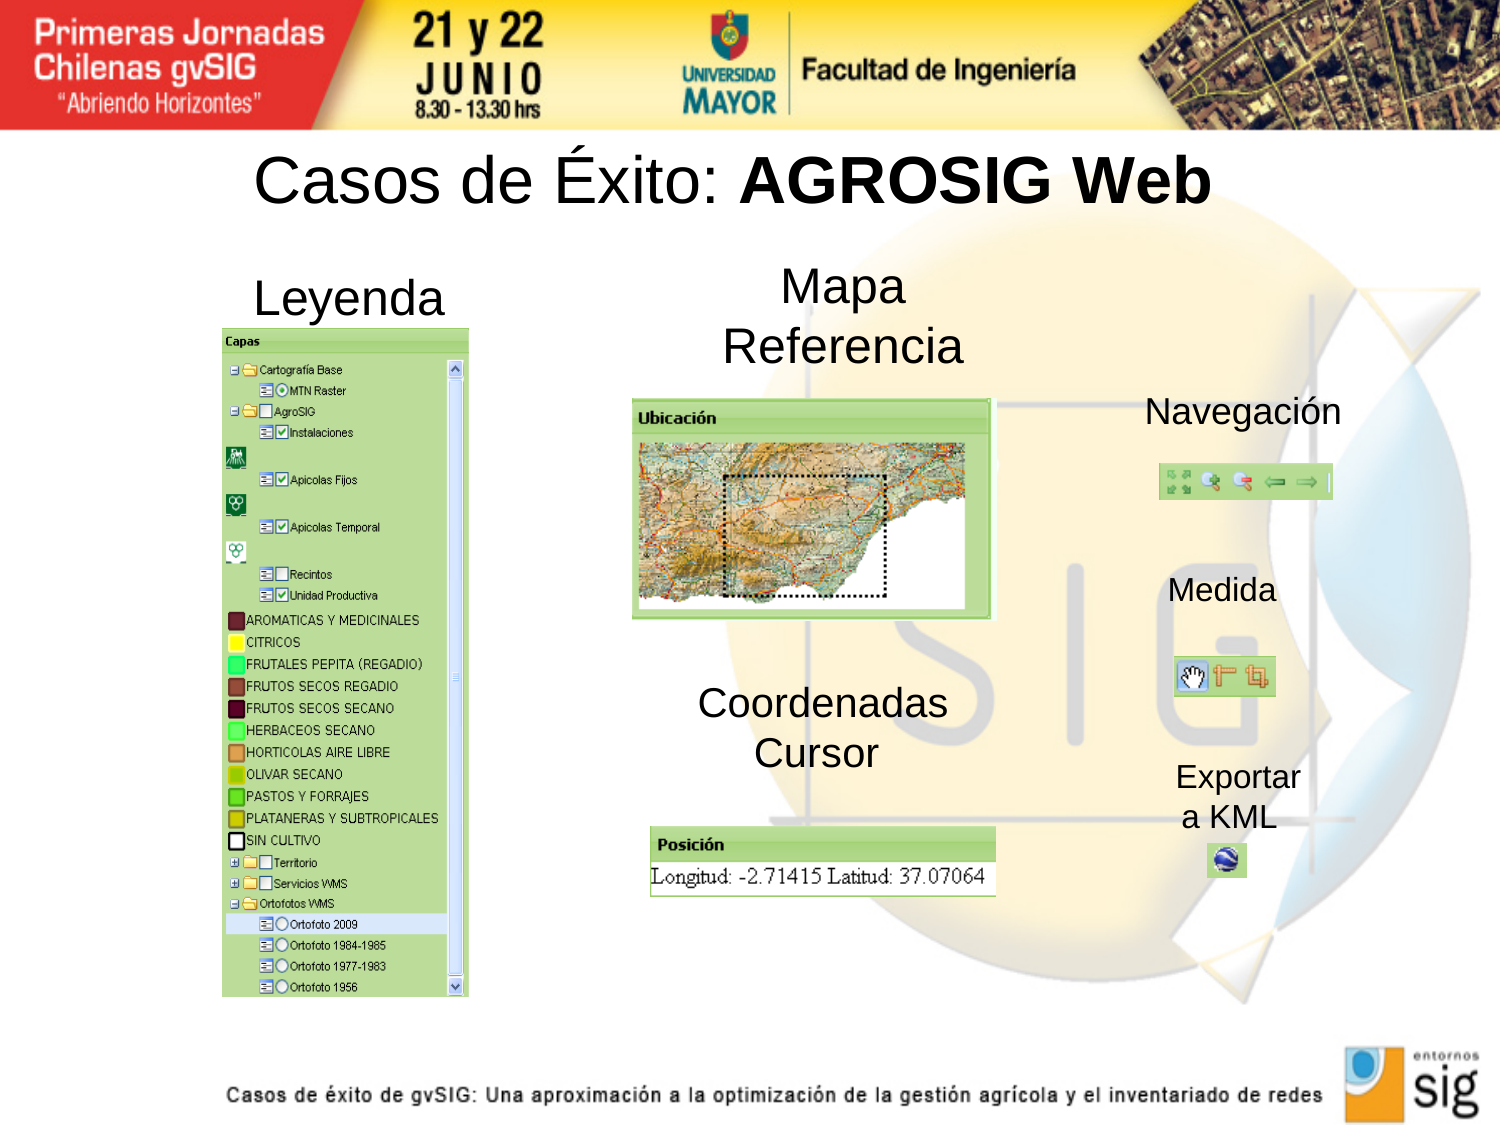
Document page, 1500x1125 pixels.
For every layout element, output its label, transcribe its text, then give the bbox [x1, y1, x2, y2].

text_box Leyenda [93, 257, 539, 342]
list [70, 222, 1425, 898]
text_box Coordenadas Cursor [617, 667, 997, 800]
text_box Medida [1087, 560, 1371, 645]
picture [0, 0, 1500, 1125]
text_box Mapa Referencia [574, 246, 991, 331]
title Casos de Éxito: AGROSIG Web [58, 93, 1409, 261]
text_box Navegación [1041, 379, 1379, 464]
text_box Exportar a KML [1007, 747, 1330, 832]
